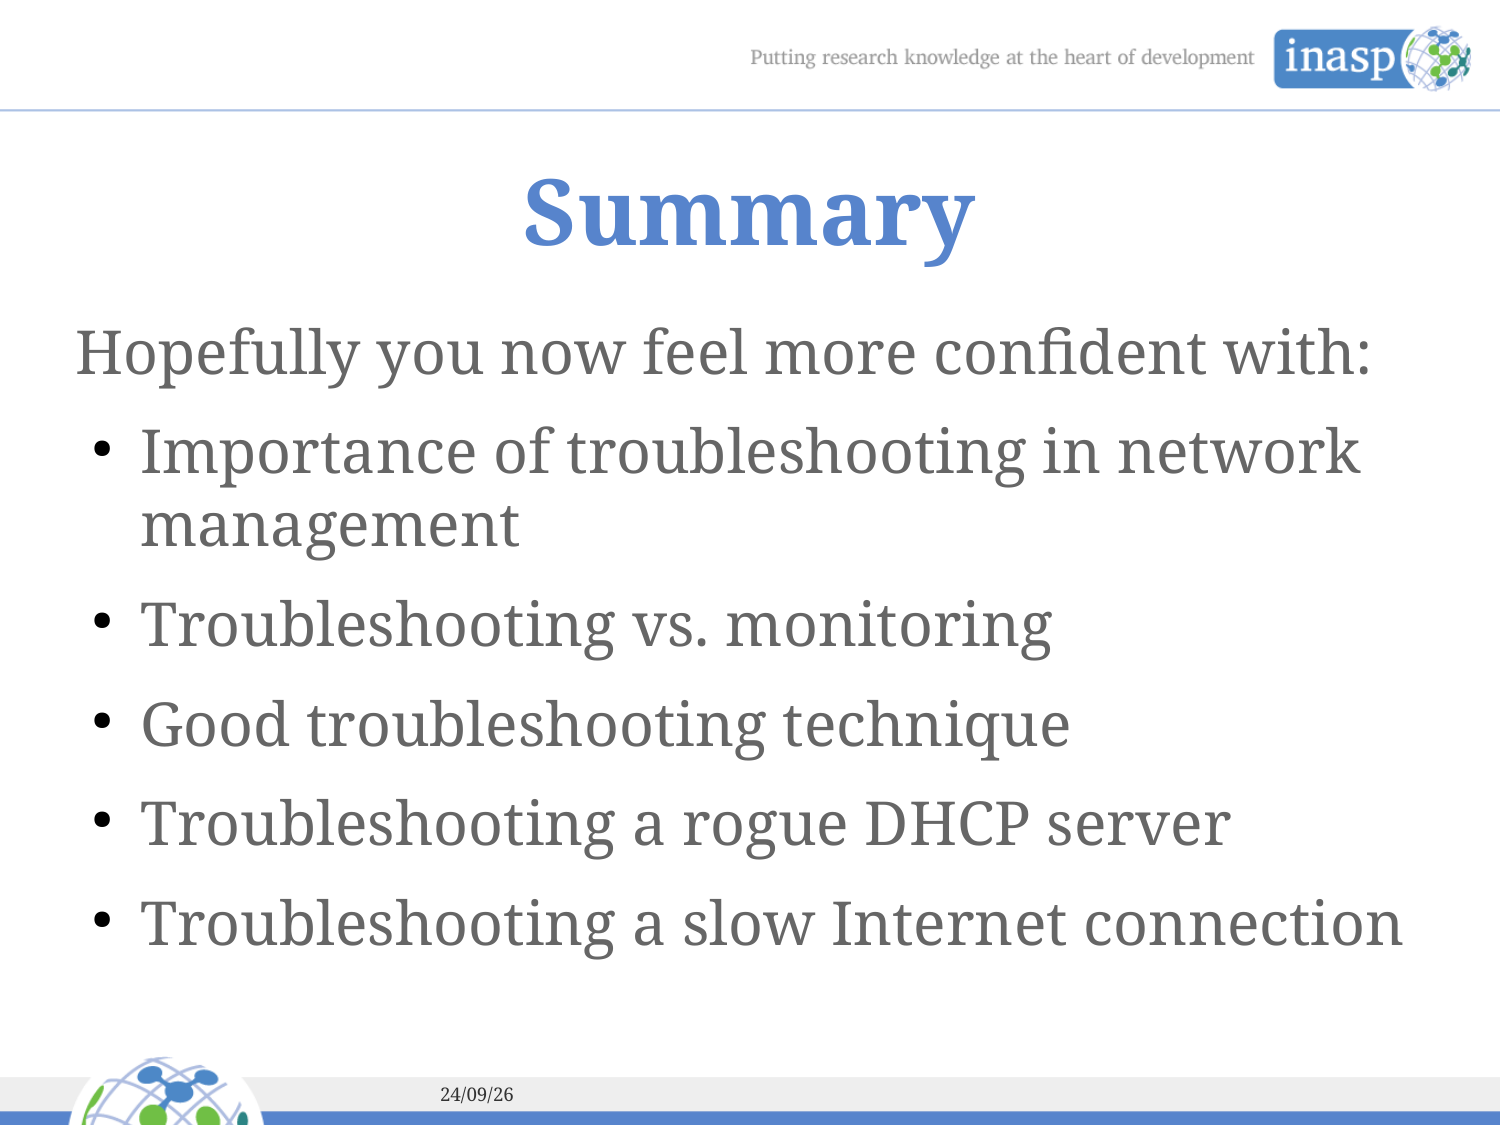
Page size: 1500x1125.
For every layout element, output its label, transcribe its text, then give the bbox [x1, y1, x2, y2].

title Summary [75, 129, 1426, 313]
list Hopefully you now feel more confident with: Importance of troubleshooting in network management Troubleshooting vs. monitoring Good troubleshooting technique Troubleshooting a rogue DHCP server Troubleshooting a slow Internet connection [75, 313, 1426, 967]
picture [0, 0, 1500, 1125]
